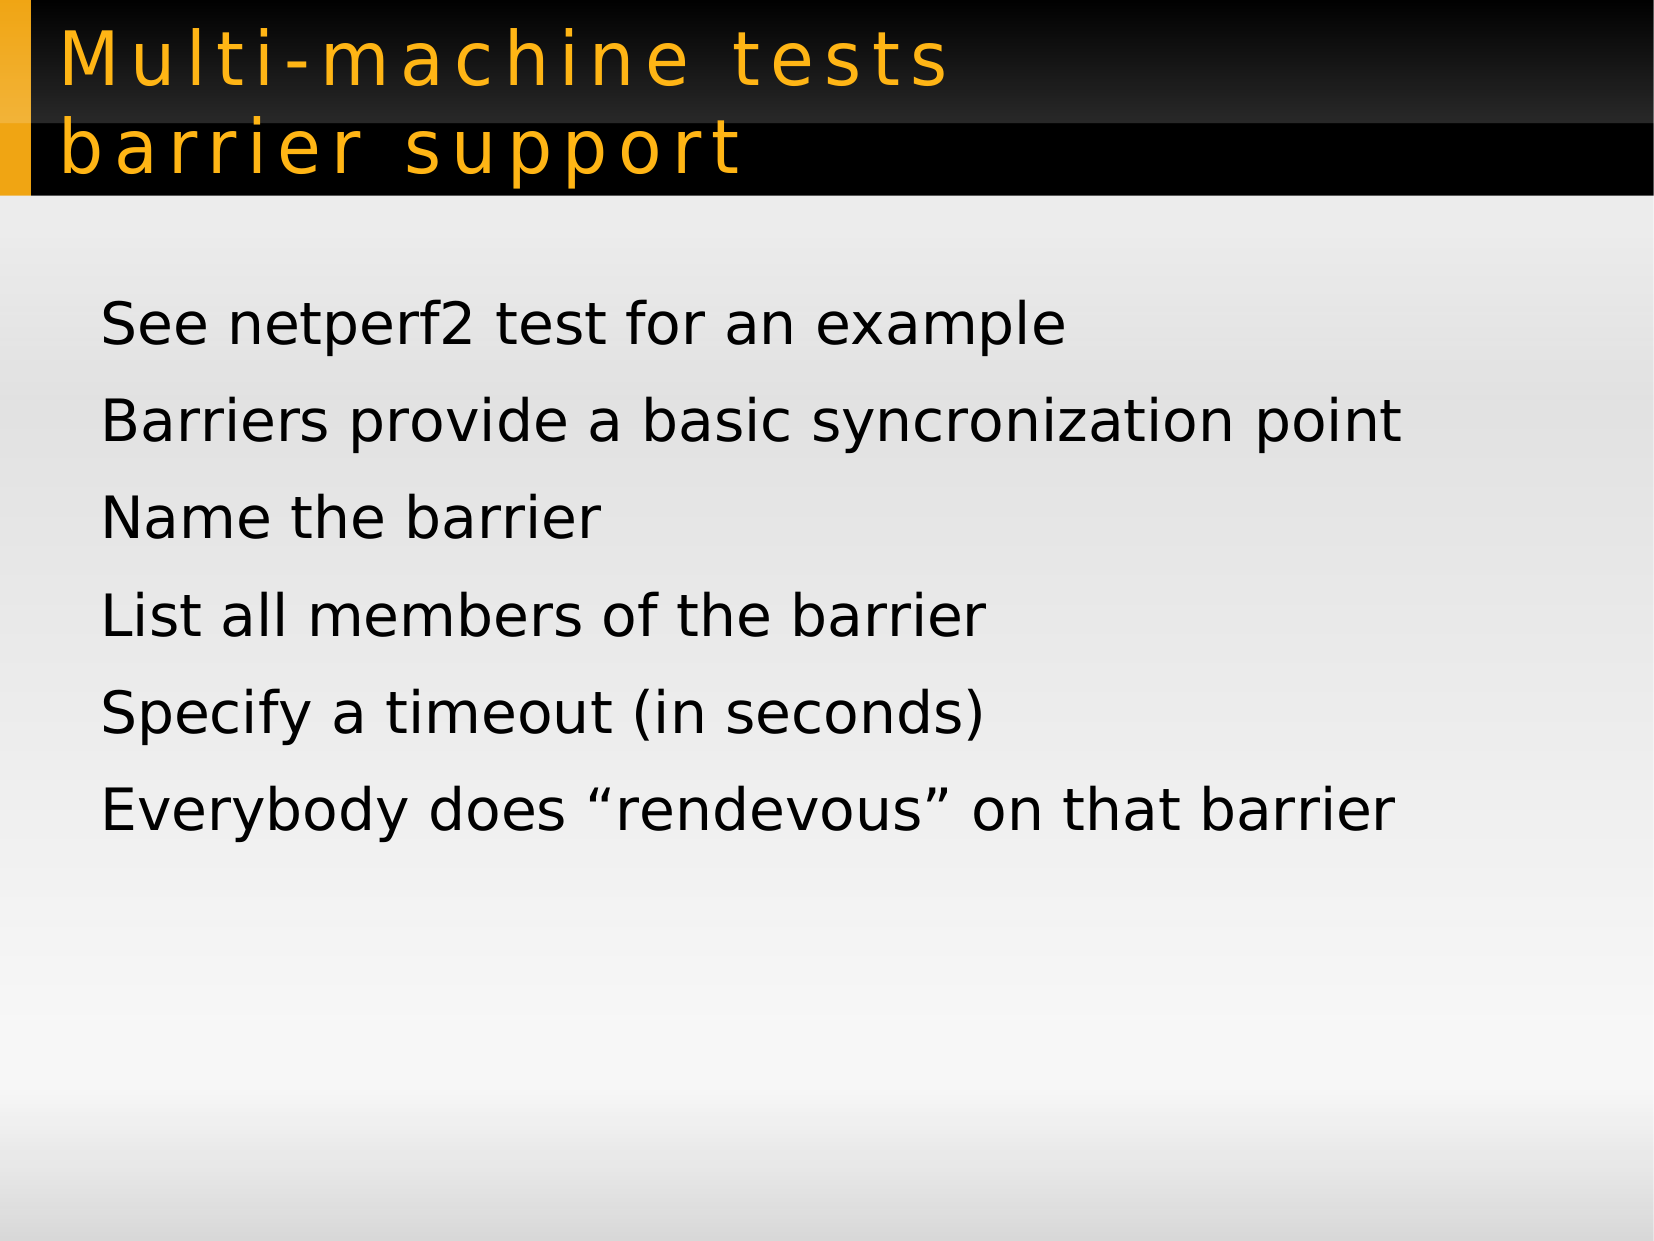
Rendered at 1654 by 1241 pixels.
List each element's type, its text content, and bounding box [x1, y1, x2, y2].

list See netperf2 test for an example Barriers provide a basic syncronization point Name the barrier List all members of the barrier Specify a timeout (in seconds) Everybody does “rendevous” on that barrier [82, 290, 1571, 1109]
picture [0, 0, 1654, 1241]
title Multi-machine tests barrier support [59, 16, 1654, 191]
